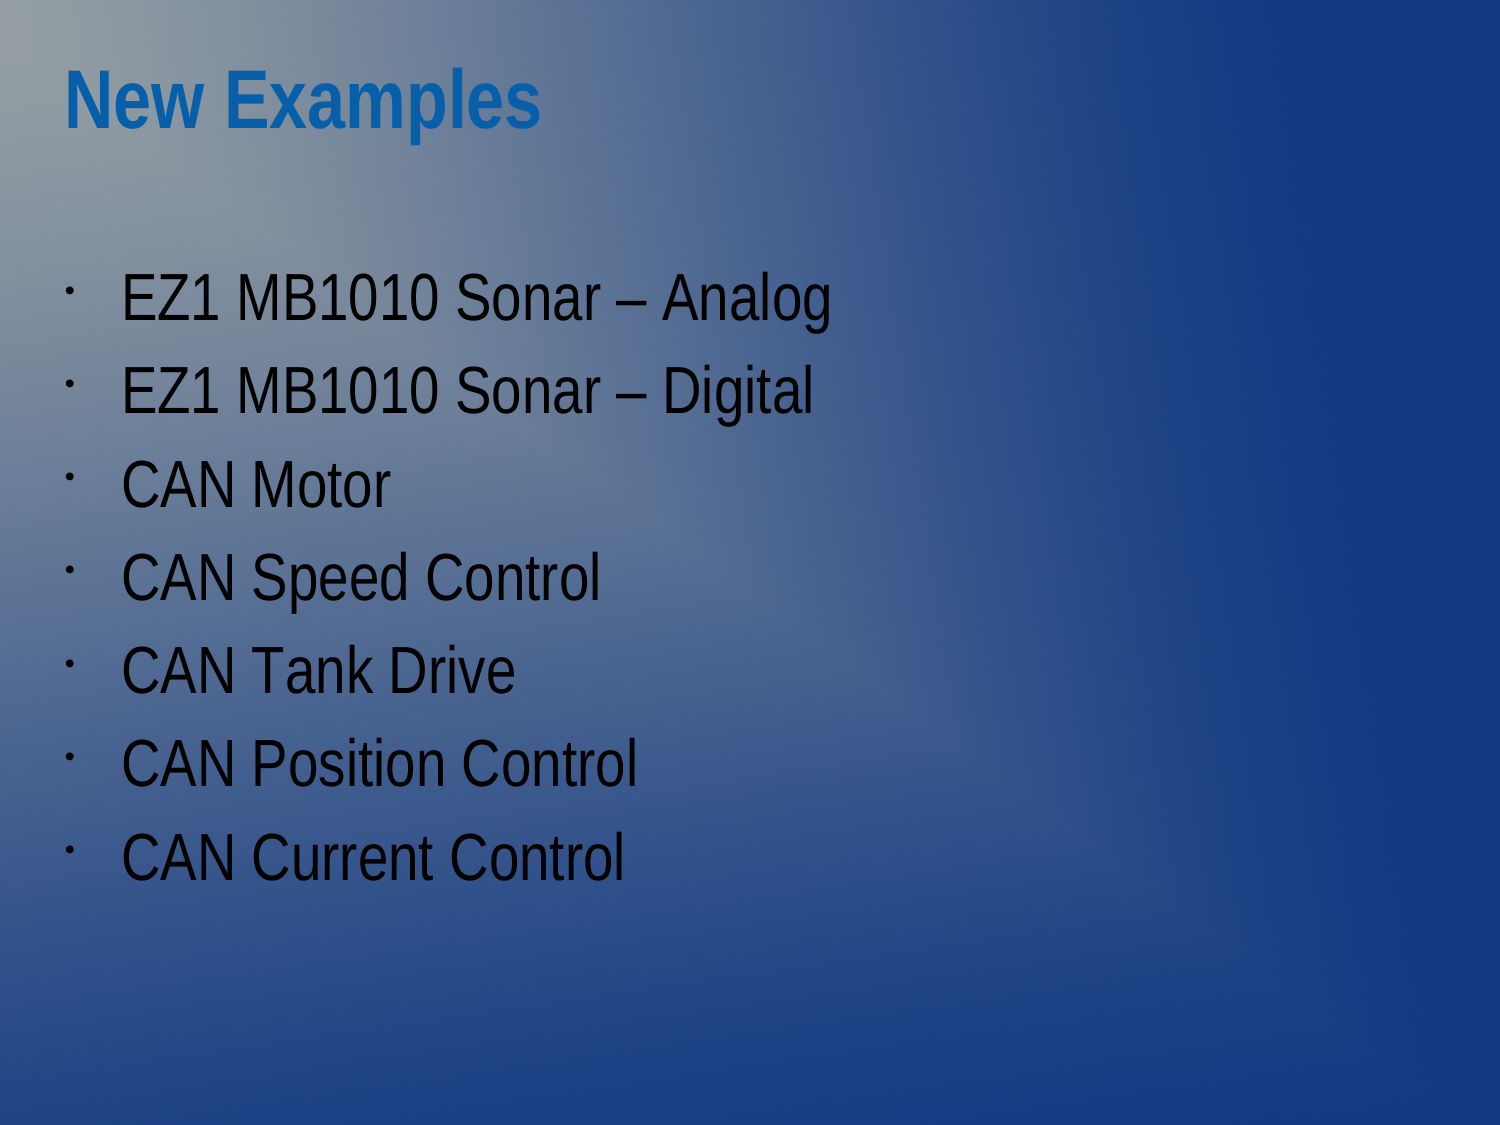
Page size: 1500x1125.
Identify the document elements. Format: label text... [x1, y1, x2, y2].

picture [0, 0, 1500, 1125]
title New Examples [50, 37, 1438, 225]
list EZ1 MB1010 Sonar – Analog EZ1 MB1010 Sonar – Digital CAN Motor CAN Speed Control CAN Tank Drive CAN Position Control CAN Current Control [50, 246, 1438, 935]
